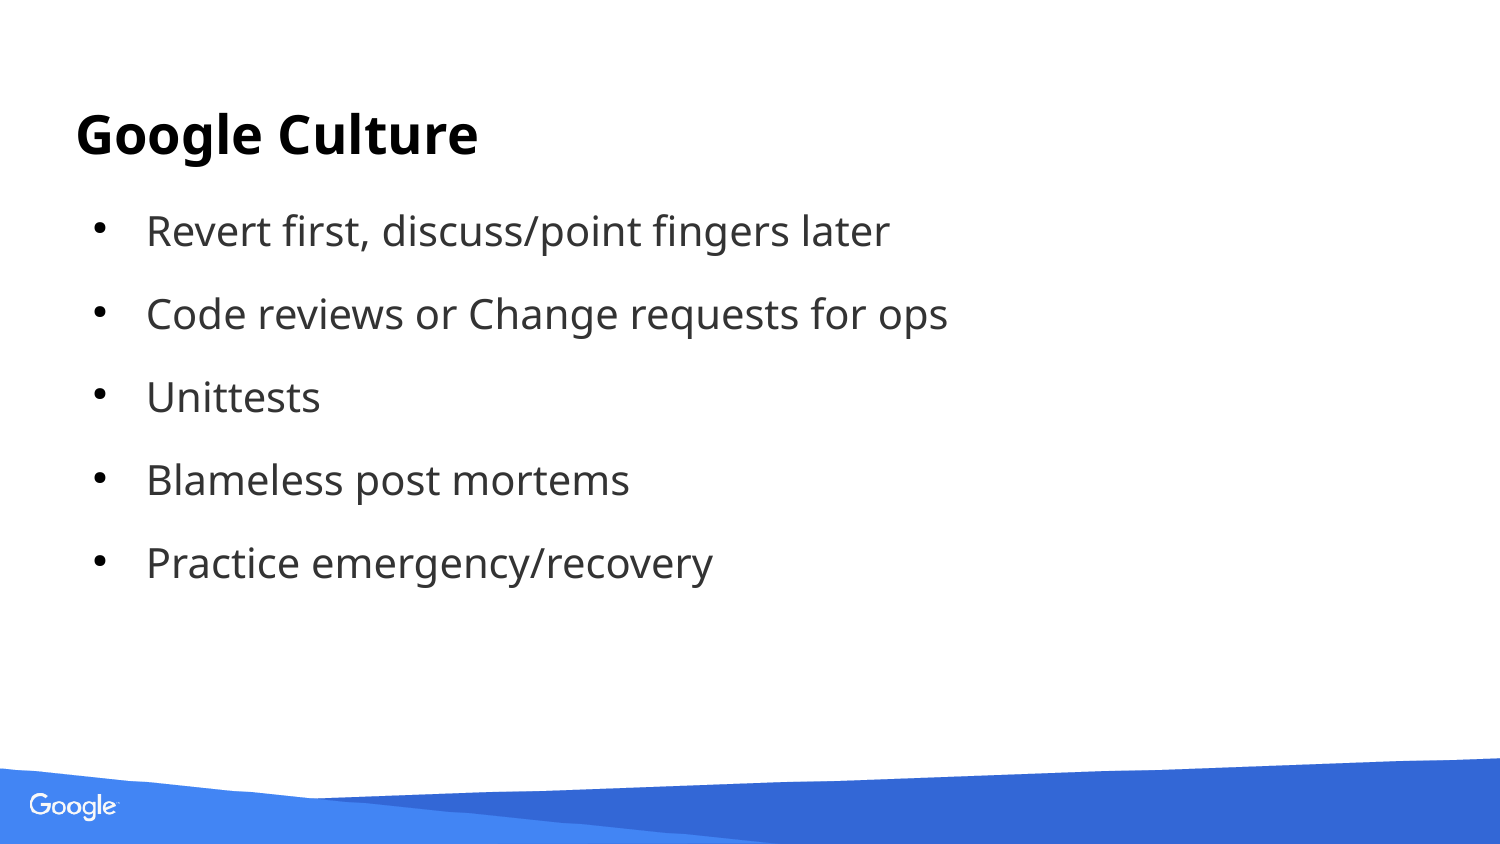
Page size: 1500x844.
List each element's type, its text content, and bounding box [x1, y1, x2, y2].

text_box Google Culture [60, 85, 1478, 210]
picture [0, 0, 1500, 844]
list Revert first, discuss/point fingers later Code reviews or Change requests for ops Unittests Blameless post mortems Practice emergency/recovery [60, 210, 1458, 751]
